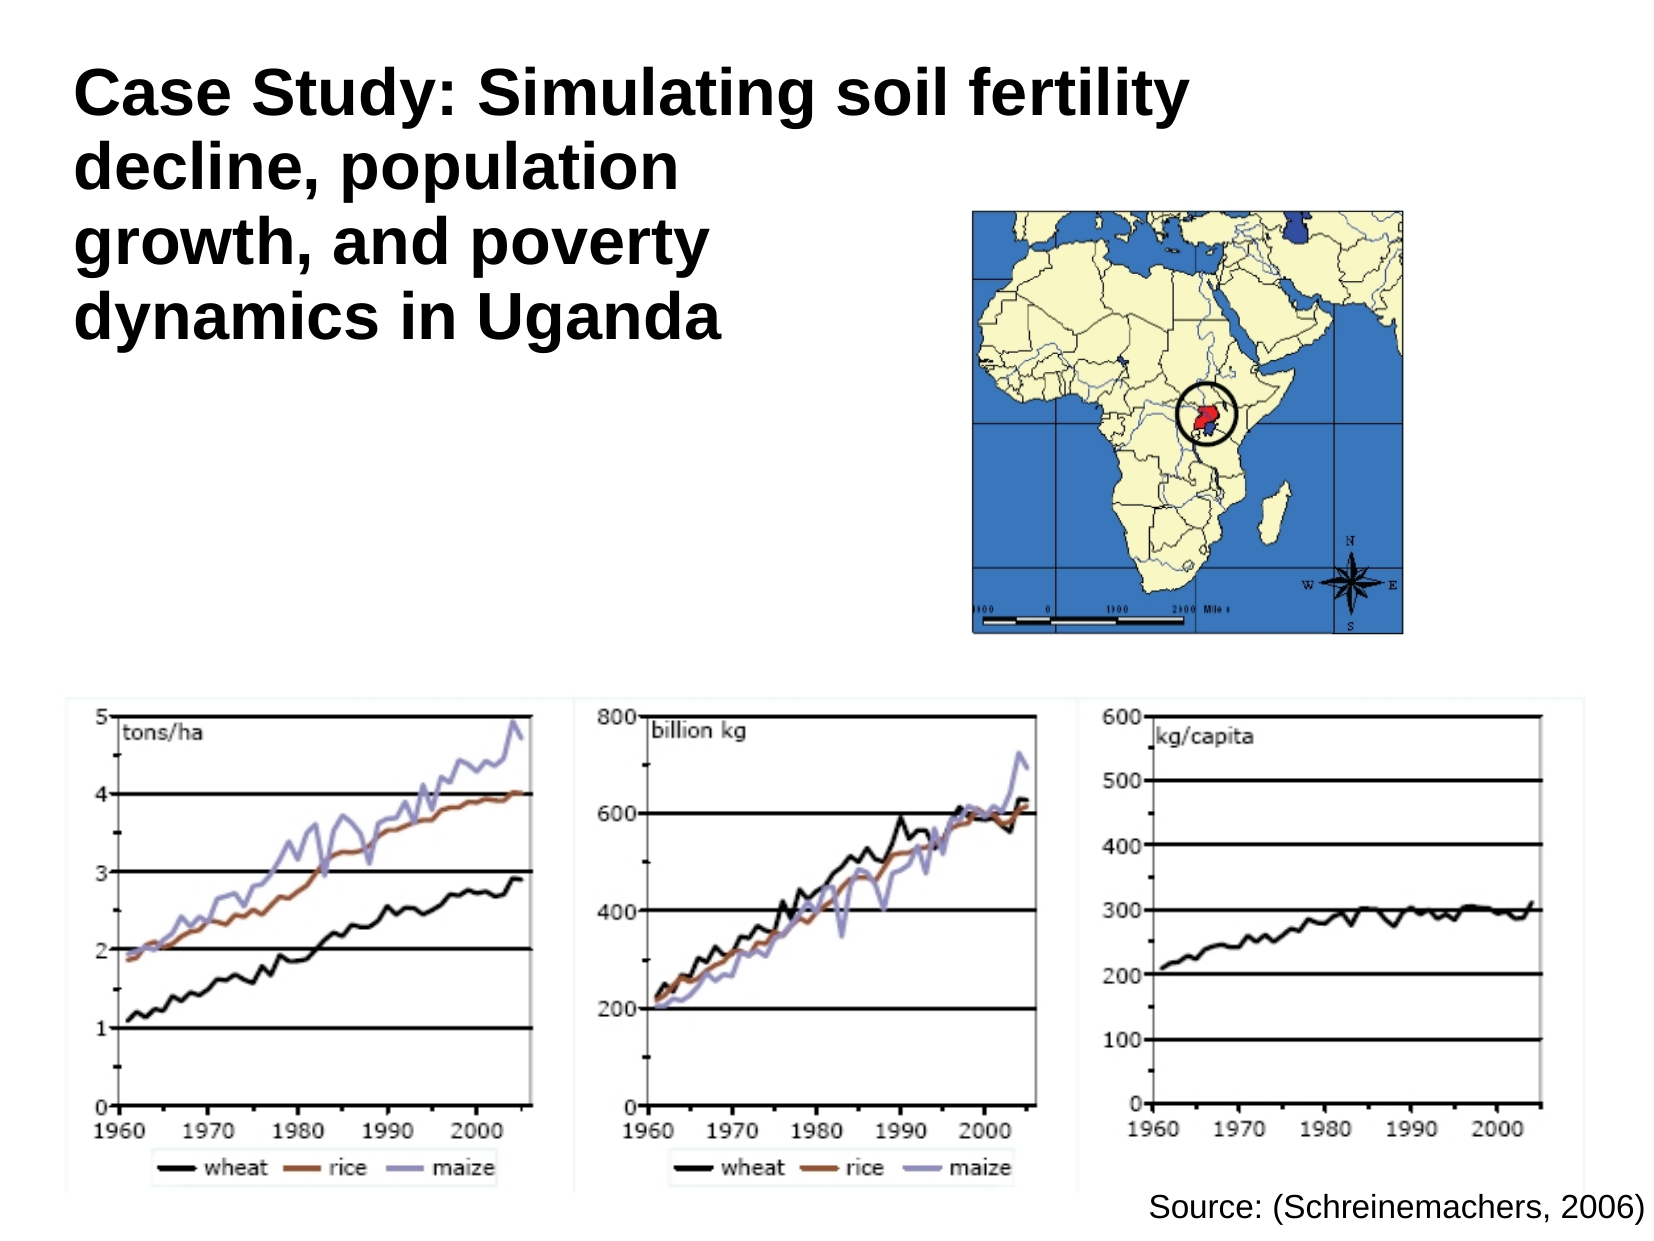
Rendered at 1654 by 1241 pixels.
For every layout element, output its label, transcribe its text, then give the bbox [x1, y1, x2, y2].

picture [57, 690, 1596, 1193]
text_box [47, 832, 857, 1099]
text_box Case Study: Simulating soil fertility decline, population growth, and poverty dynamics in Uganda [59, 47, 1211, 466]
picture [959, 206, 1418, 644]
text_box Source: (Schreinemachers, 2006) [1133, 1181, 1654, 1241]
